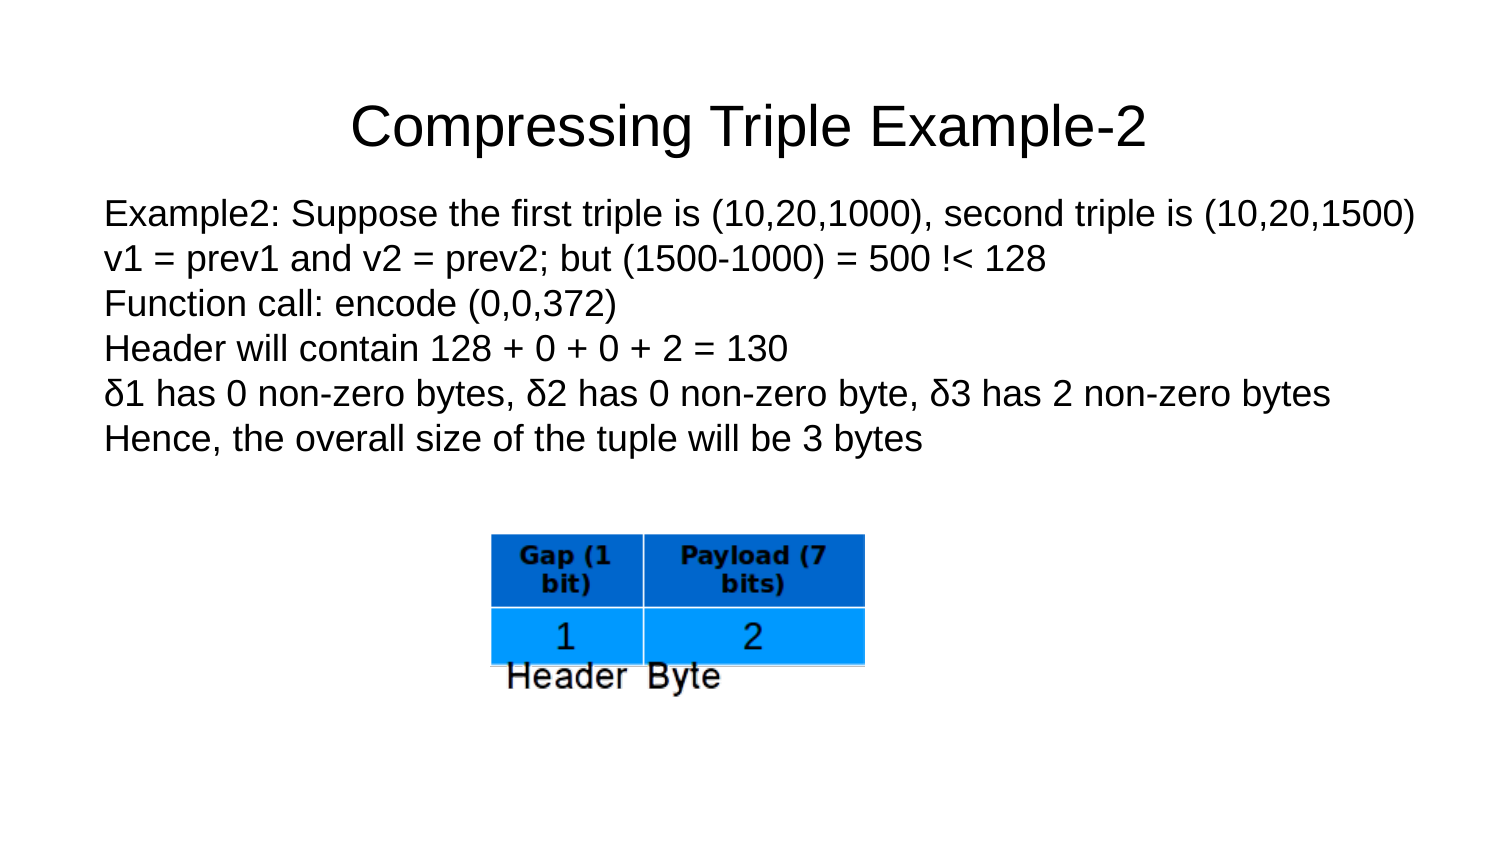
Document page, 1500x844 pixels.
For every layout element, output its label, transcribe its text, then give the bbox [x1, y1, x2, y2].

text_box Example2: Suppose the first triple is (10,20,1000), second triple is (10,20,1500) v1 = prev1 and v2 = prev2; but (1500-1000) = 500 !< 128 Function call: encode (0,0,372) Header will contain 128 + 0 + 0 + 2 = 130 δ1 has 0 non-zero bytes, δ2 has 0 non-zero byte, δ3 has 2 non-zero bytes Hence, the overall size of the tuple will be 3 bytes [51, 174, 1449, 735]
text_box Compressing Triple Example-2 [51, 72, 1449, 167]
picture [490, 533, 865, 722]
